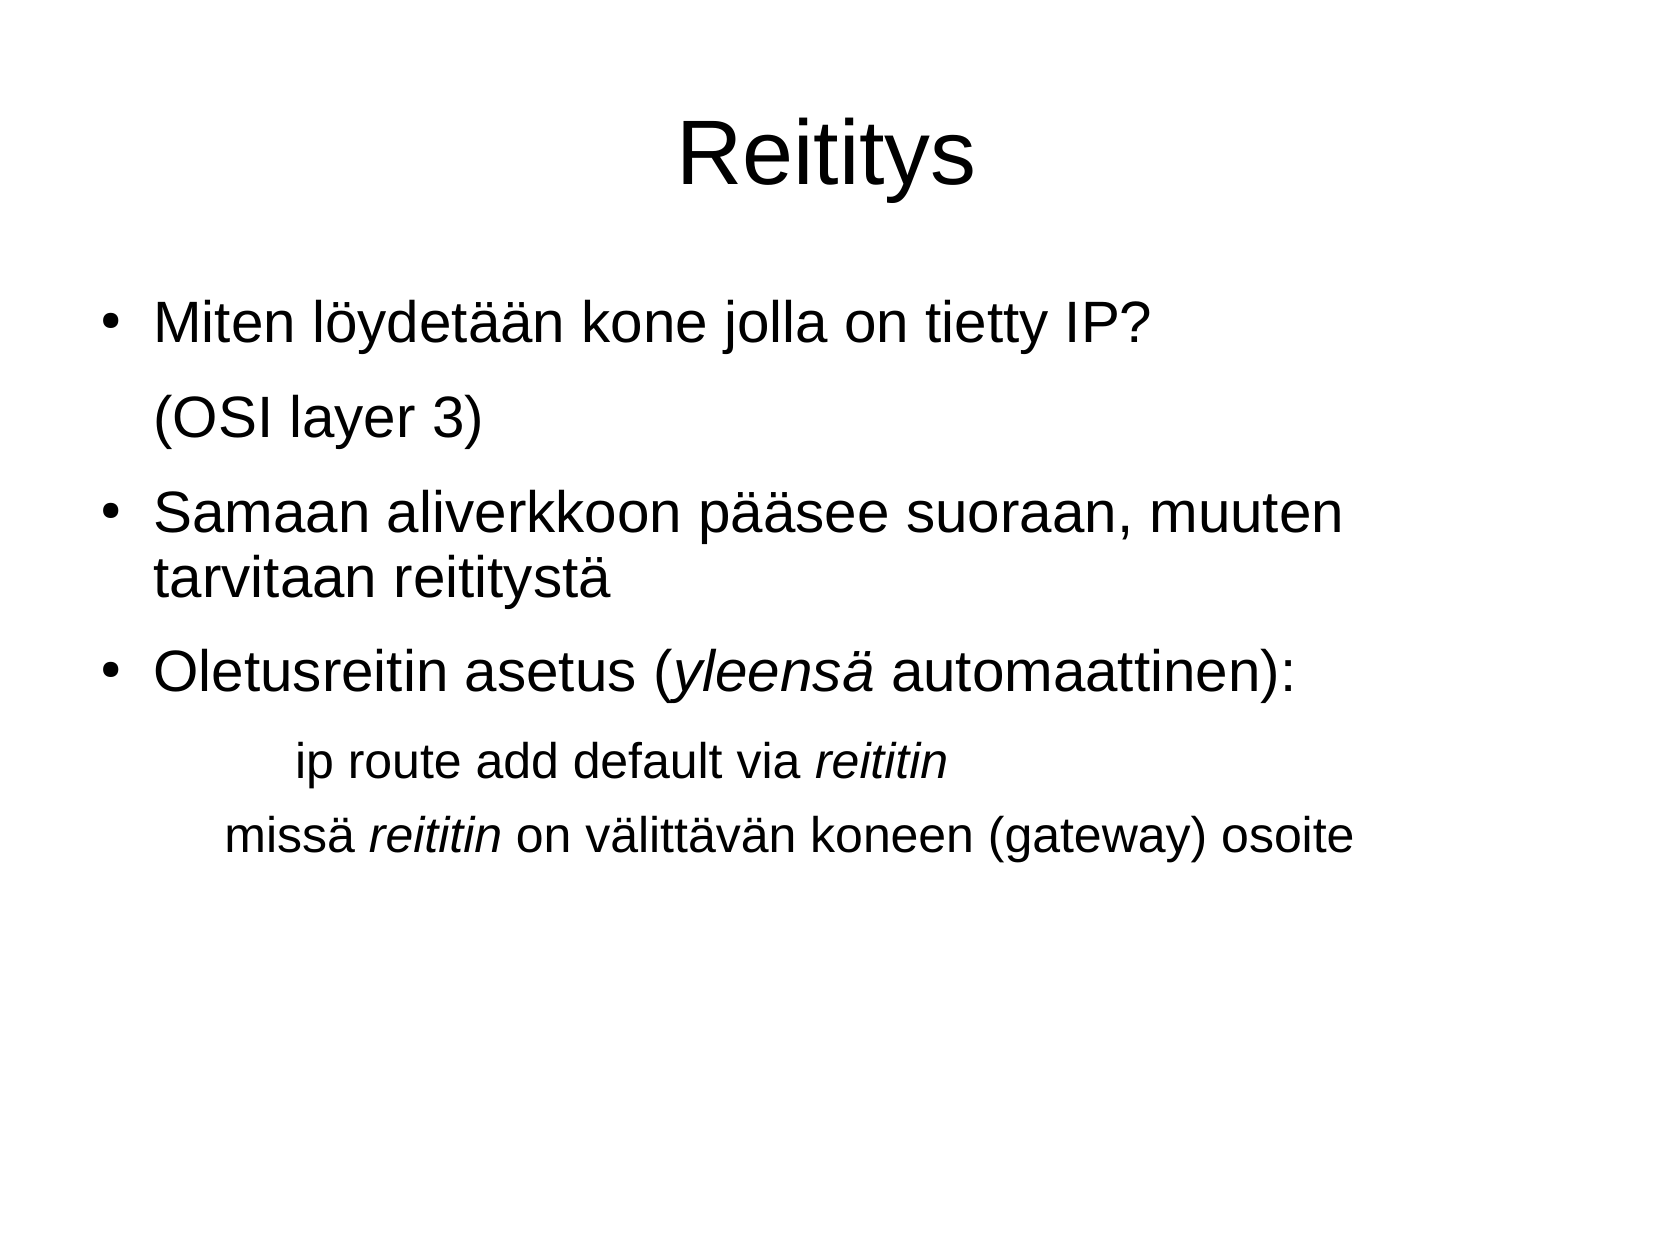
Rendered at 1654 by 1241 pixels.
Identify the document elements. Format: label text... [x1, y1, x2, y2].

title Reititys [82, 49, 1571, 257]
list Miten löydetään kone jolla on tietty IP? (OSI layer 3) Samaan aliverkkoon pääsee suoraan, muuten tarvitaan reititystä Oletusreitin asetus (yleensä automaattinen): ip route add default via reititin missä reititin on välittävän koneen (gateway) osoite [82, 290, 1571, 1010]
